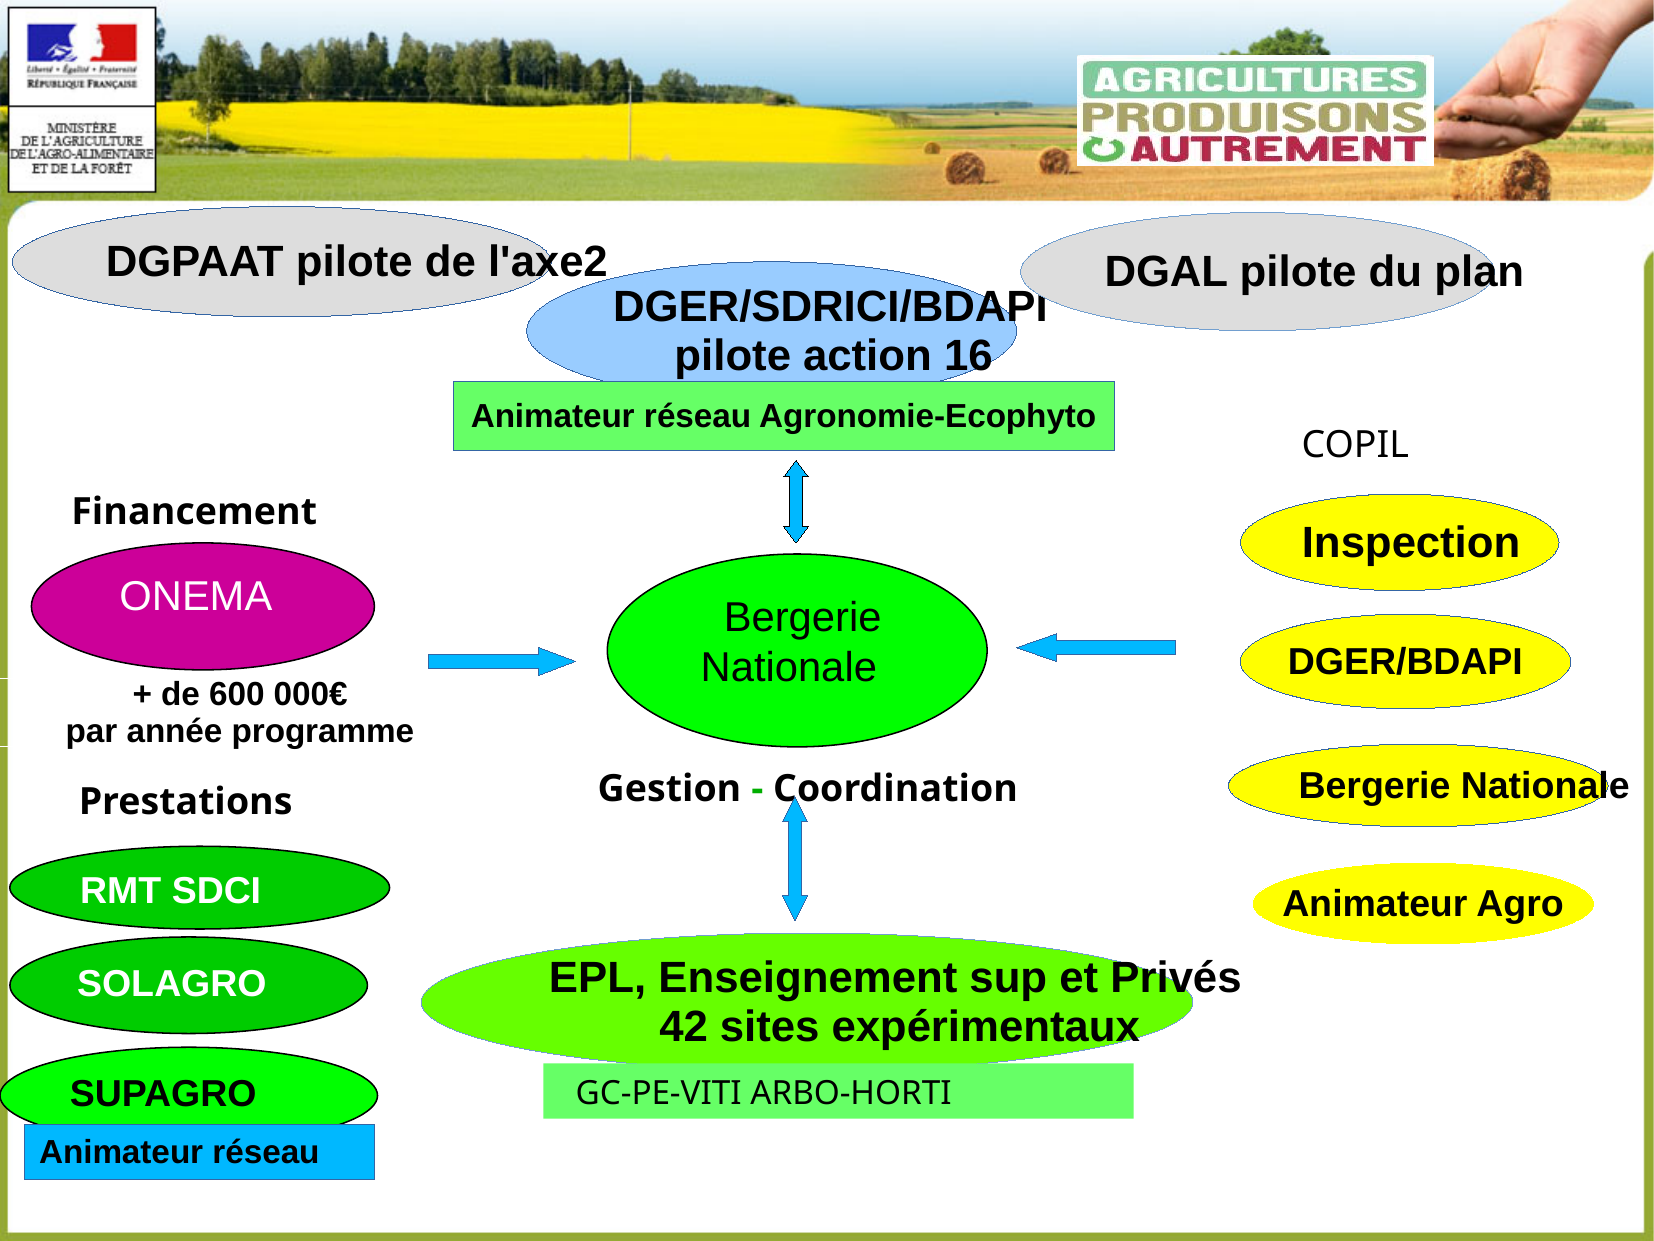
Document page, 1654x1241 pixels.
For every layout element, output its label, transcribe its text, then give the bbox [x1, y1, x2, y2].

text_box + de 600 000€ par année programme [0, 678, 486, 747]
text_box [428, 647, 576, 676]
text_box [783, 460, 809, 543]
text_box Bergerie Nationale [607, 553, 988, 747]
text_box ONEMA [31, 542, 375, 670]
text_box [782, 796, 808, 921]
text_box Animateur réseau Agronomie-Ecophyto [453, 381, 1115, 451]
text_box GC-PE-VITI ARBO-HORTI [543, 1063, 1134, 1119]
text_box Inspection [1240, 494, 1560, 591]
text_box DGER/SDRICI/BDAPI pilote action 16 [526, 261, 1017, 381]
text_box COPIL [1228, 412, 1632, 473]
text_box Gestion - Coordination [582, 755, 1134, 817]
text_box Animateur Agro [1251, 862, 1595, 945]
text_box EPL, Enseignement sup et Privés 42 sites expérimentaux [421, 933, 1193, 1063]
text_box [1016, 633, 1176, 662]
text_box DGER/BDAPI [1240, 614, 1571, 709]
text_box DGPAAT pilote de l'axe2 [12, 206, 550, 317]
text_box SUPAGRO [0, 1047, 378, 1124]
text_box Prestations [64, 769, 419, 830]
text_box Animateur réseau [24, 1124, 375, 1180]
text_box RMT SDCI [9, 846, 390, 929]
picture [0, 0, 1654, 1241]
text_box DGAL pilote du plan [1020, 212, 1494, 331]
text_box Financement [56, 478, 466, 540]
text_box SOLAGRO [9, 936, 368, 1034]
text_box Bergerie Nationale [1228, 744, 1601, 827]
